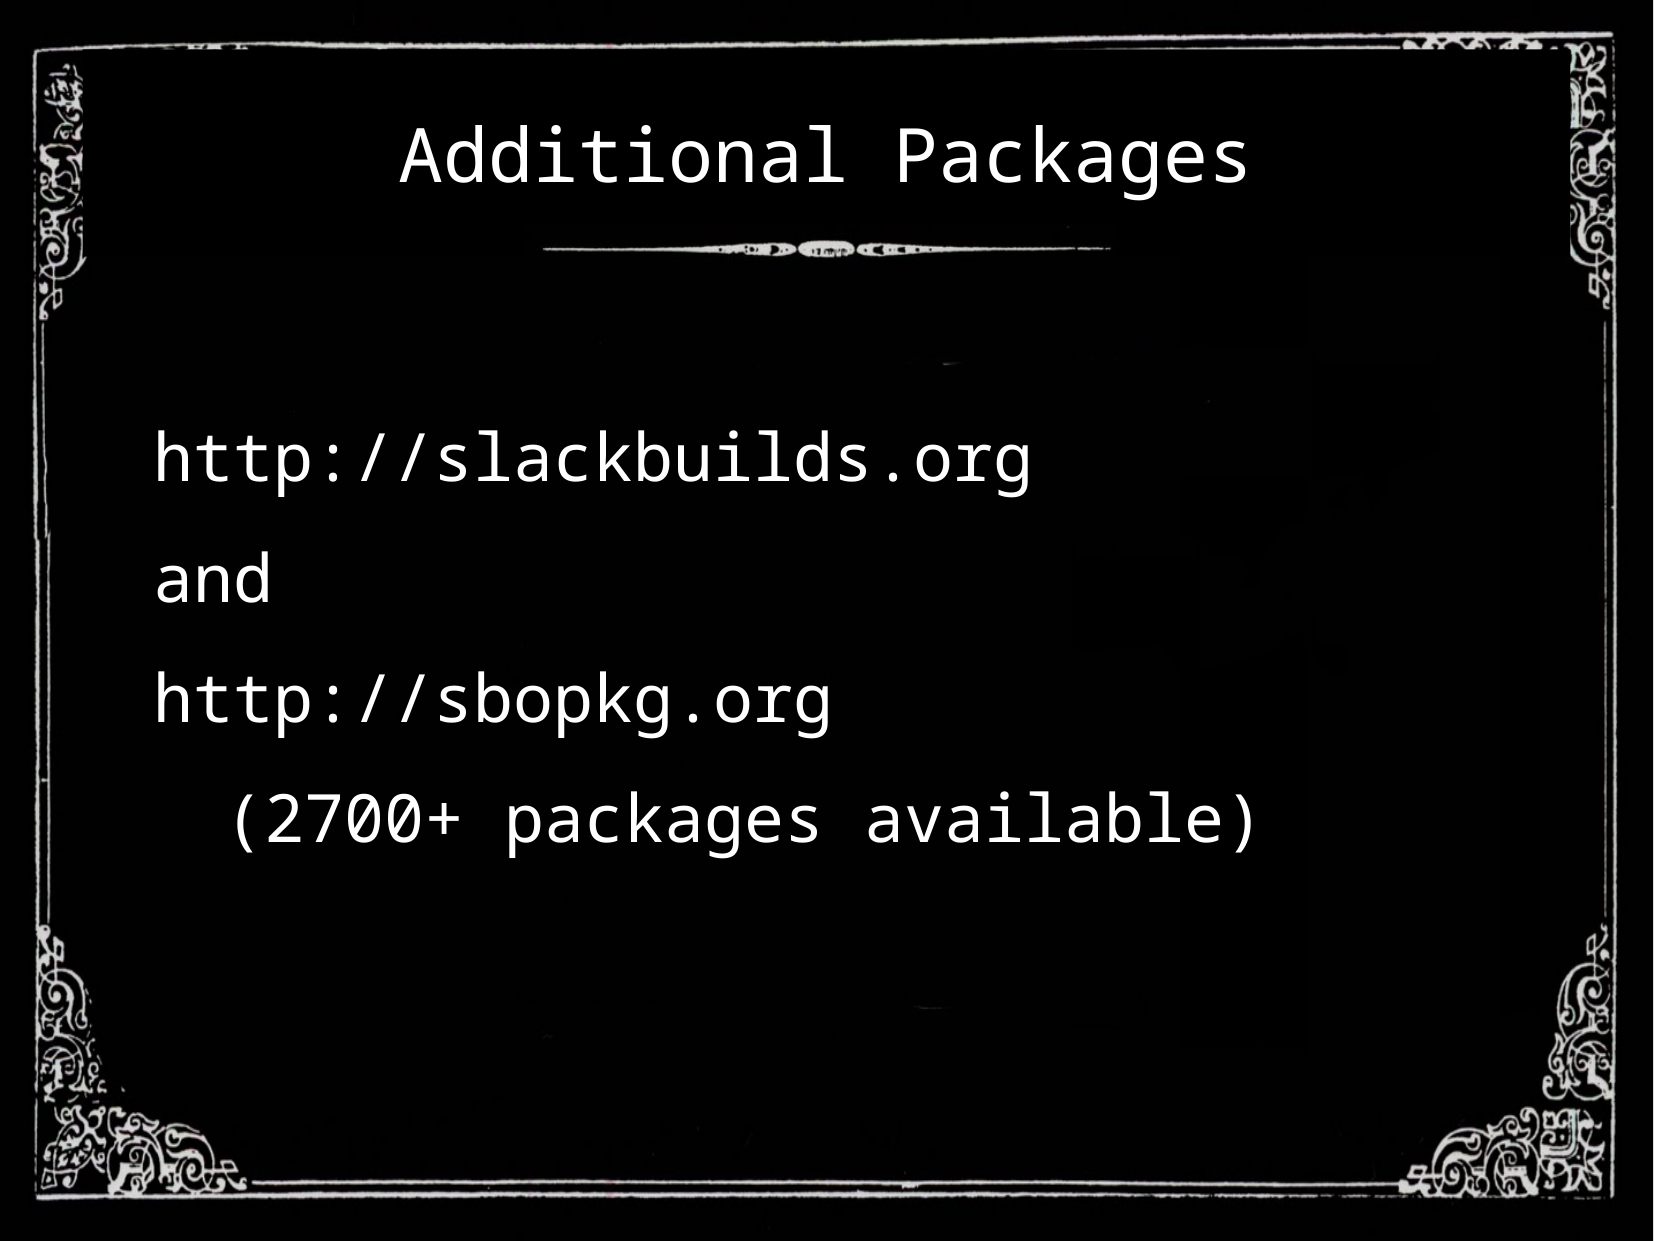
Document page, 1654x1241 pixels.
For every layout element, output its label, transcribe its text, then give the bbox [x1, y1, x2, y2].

title Additional Packages [82, 49, 1571, 257]
picture [0, 0, 1654, 1241]
list http://slackbuilds.org and http://sbopkg.org (2700+ packages available) [82, 290, 1501, 1109]
